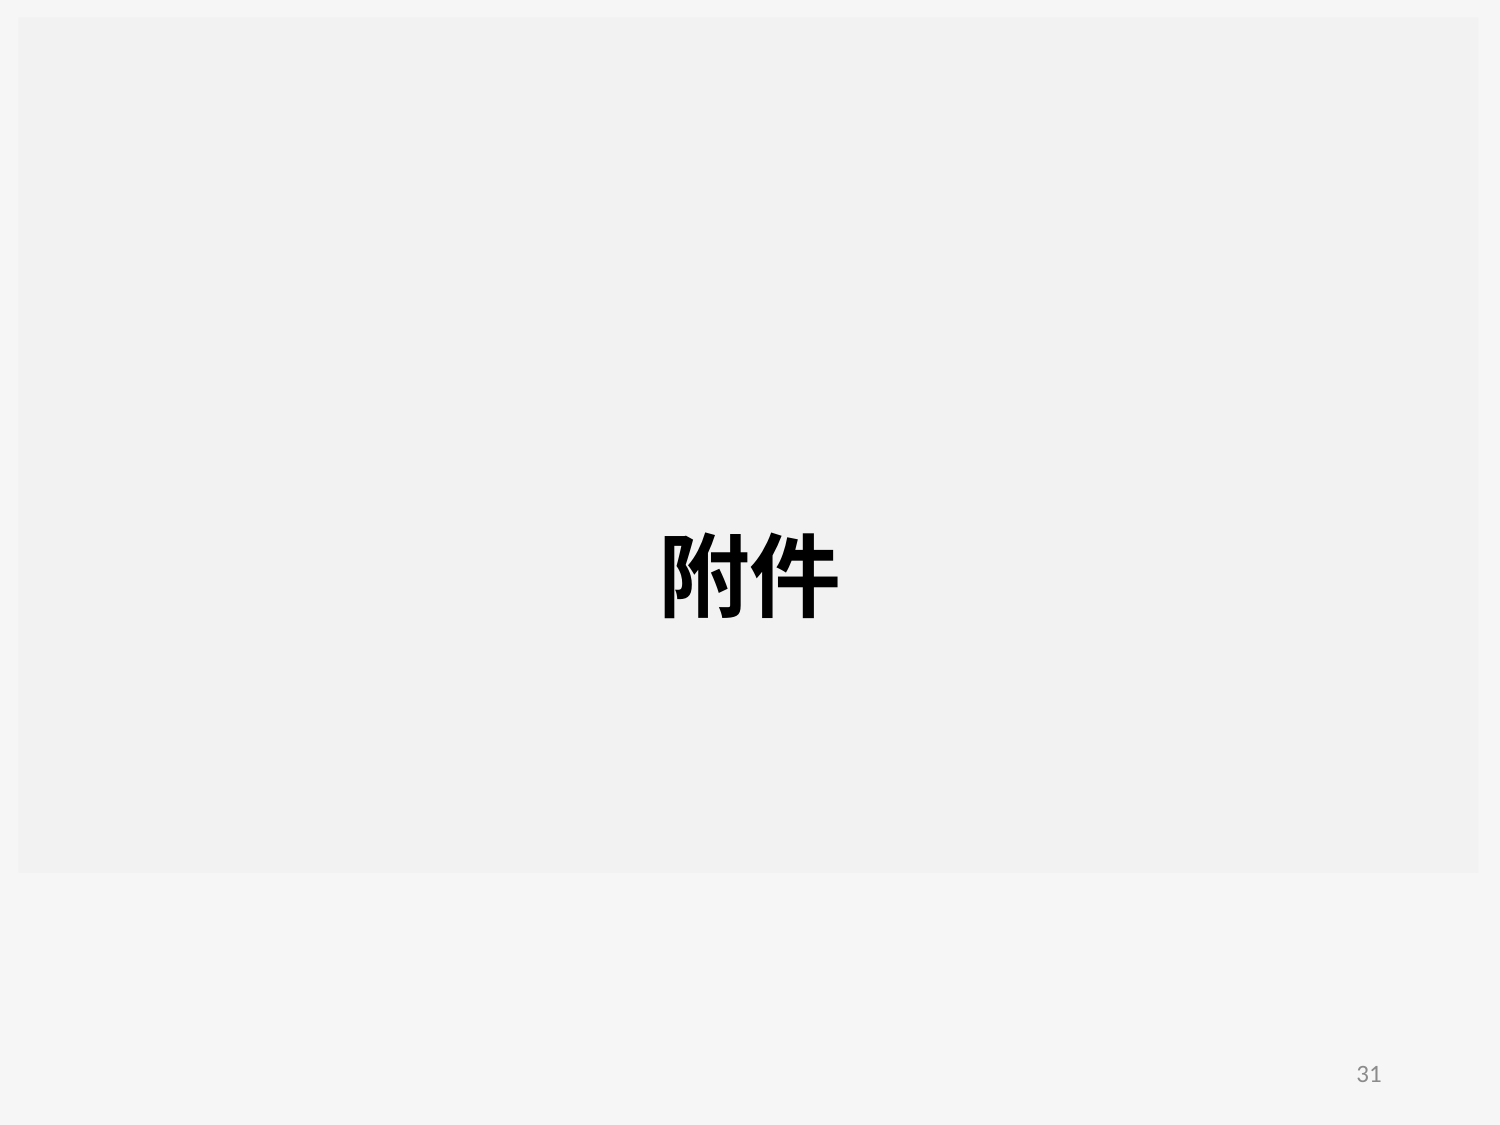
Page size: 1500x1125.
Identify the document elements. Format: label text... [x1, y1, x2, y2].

slide_number <編號> [1059, 1042, 1397, 1103]
title 附件 [112, 269, 1388, 856]
